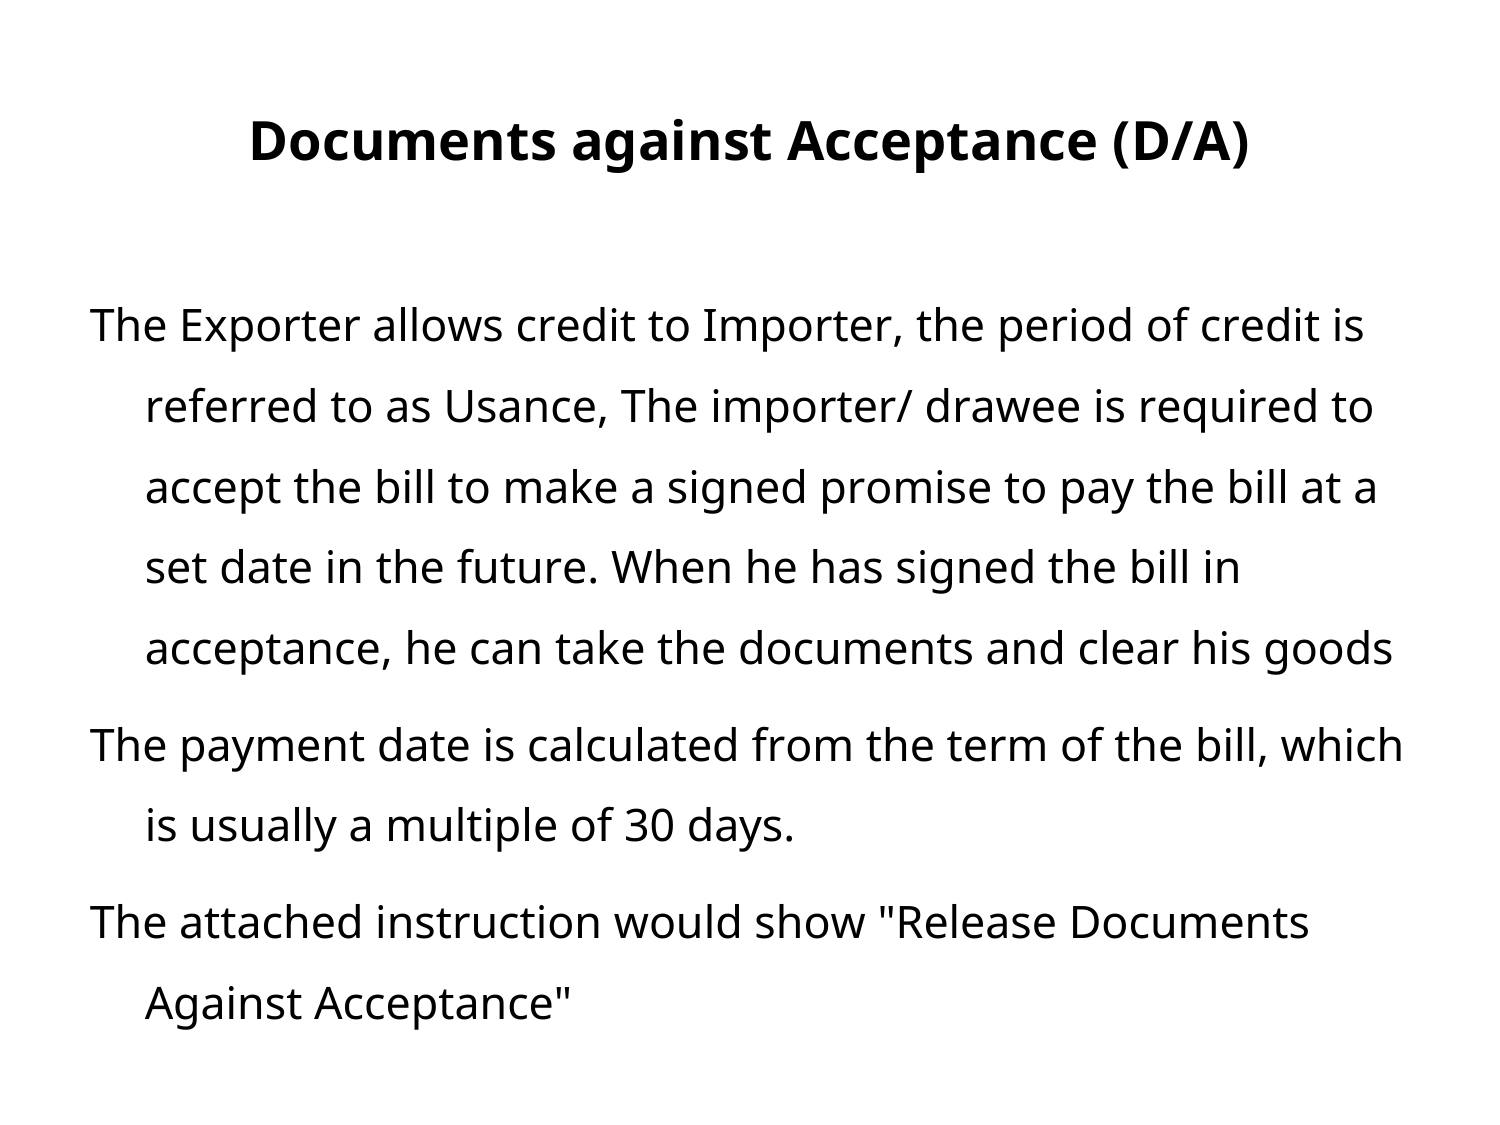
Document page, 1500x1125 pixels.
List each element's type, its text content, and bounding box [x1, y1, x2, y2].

title Documents against Acceptance (D/A) [75, 45, 1425, 233]
list The Exporter allows credit to Importer, the period of credit is referred to as Usance, The importer/ drawee is required to accept the bill to make a signed promise to pay the bill at a set date in the future. When he has signed the bill in acceptance, he can take the documents and clear his goods The payment date is calculated from the term of the bill, which is usually a multiple of 30 days. The attached instruction would show "Release Documents Against Acceptance" [75, 262, 1425, 1052]
